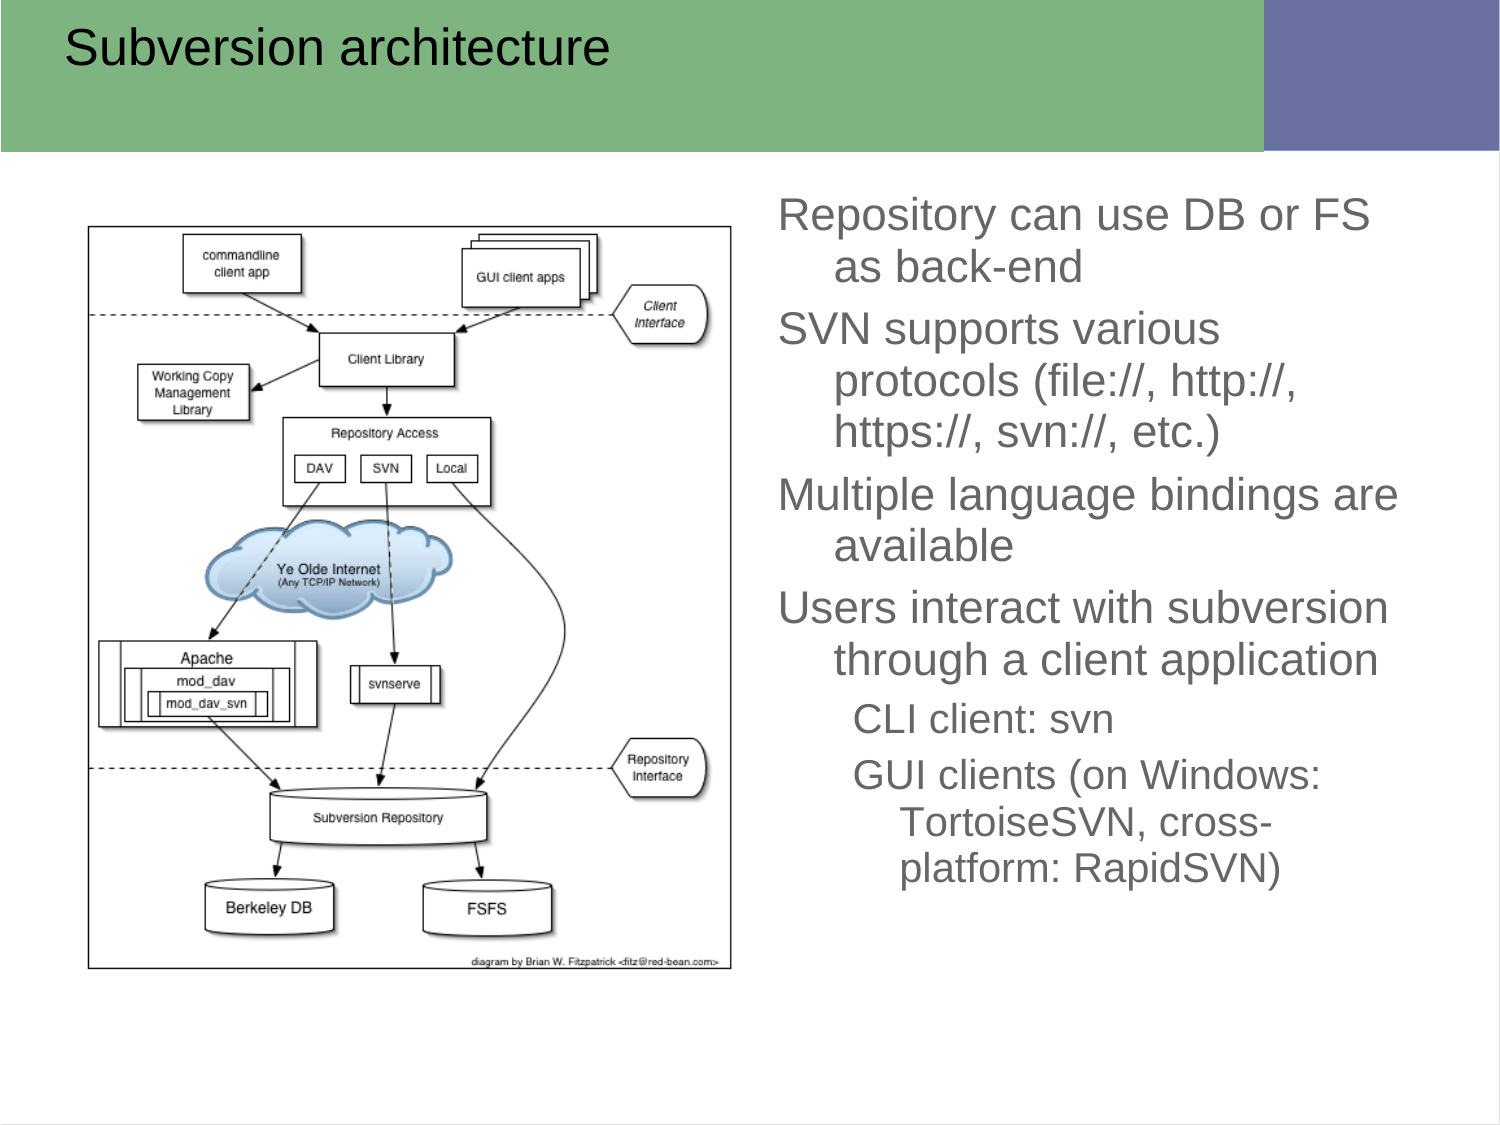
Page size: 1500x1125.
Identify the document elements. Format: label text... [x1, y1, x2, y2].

list Repository can use DB or FS as back-end SVN supports various protocols (file://, http://, https://, svn://, etc.) Multiple language bindings are available Users interact with subversion through a client application CLI client: svn GUI clients (on Windows: TortoiseSVN, cross-platform: RapidSVN) [762, 181, 1426, 1013]
title Subversion architecture [49, 16, 1253, 90]
picture [0, 0, 1500, 1125]
text_box [75, 217, 738, 977]
